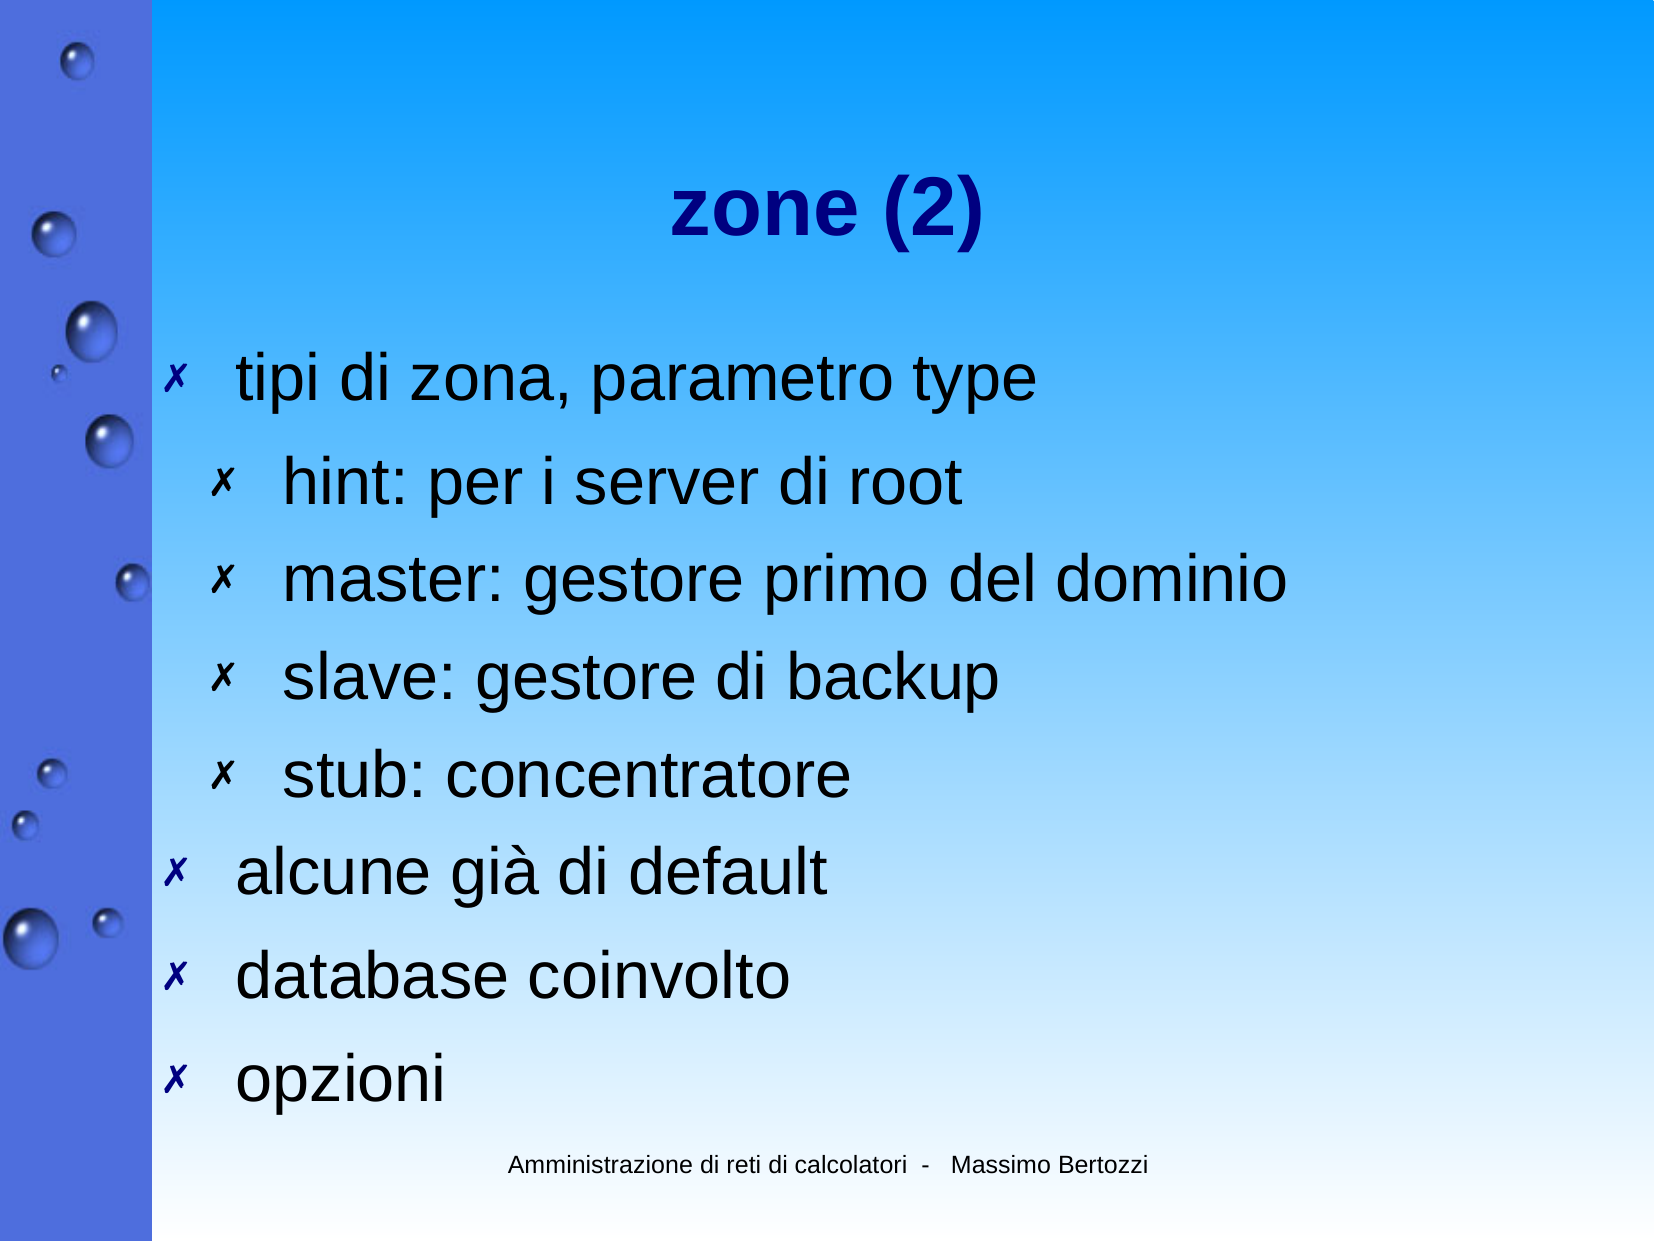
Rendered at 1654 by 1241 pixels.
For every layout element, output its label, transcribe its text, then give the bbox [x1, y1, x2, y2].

title zone (2) [121, 102, 1534, 311]
list tipi di zona, parametro type hint: per i server di root master: gestore primo del dominio slave: gestore di backup stub: concentratore alcune già di default database coinvolto opzioni [152, 340, 1565, 1142]
picture [0, 0, 152, 1241]
